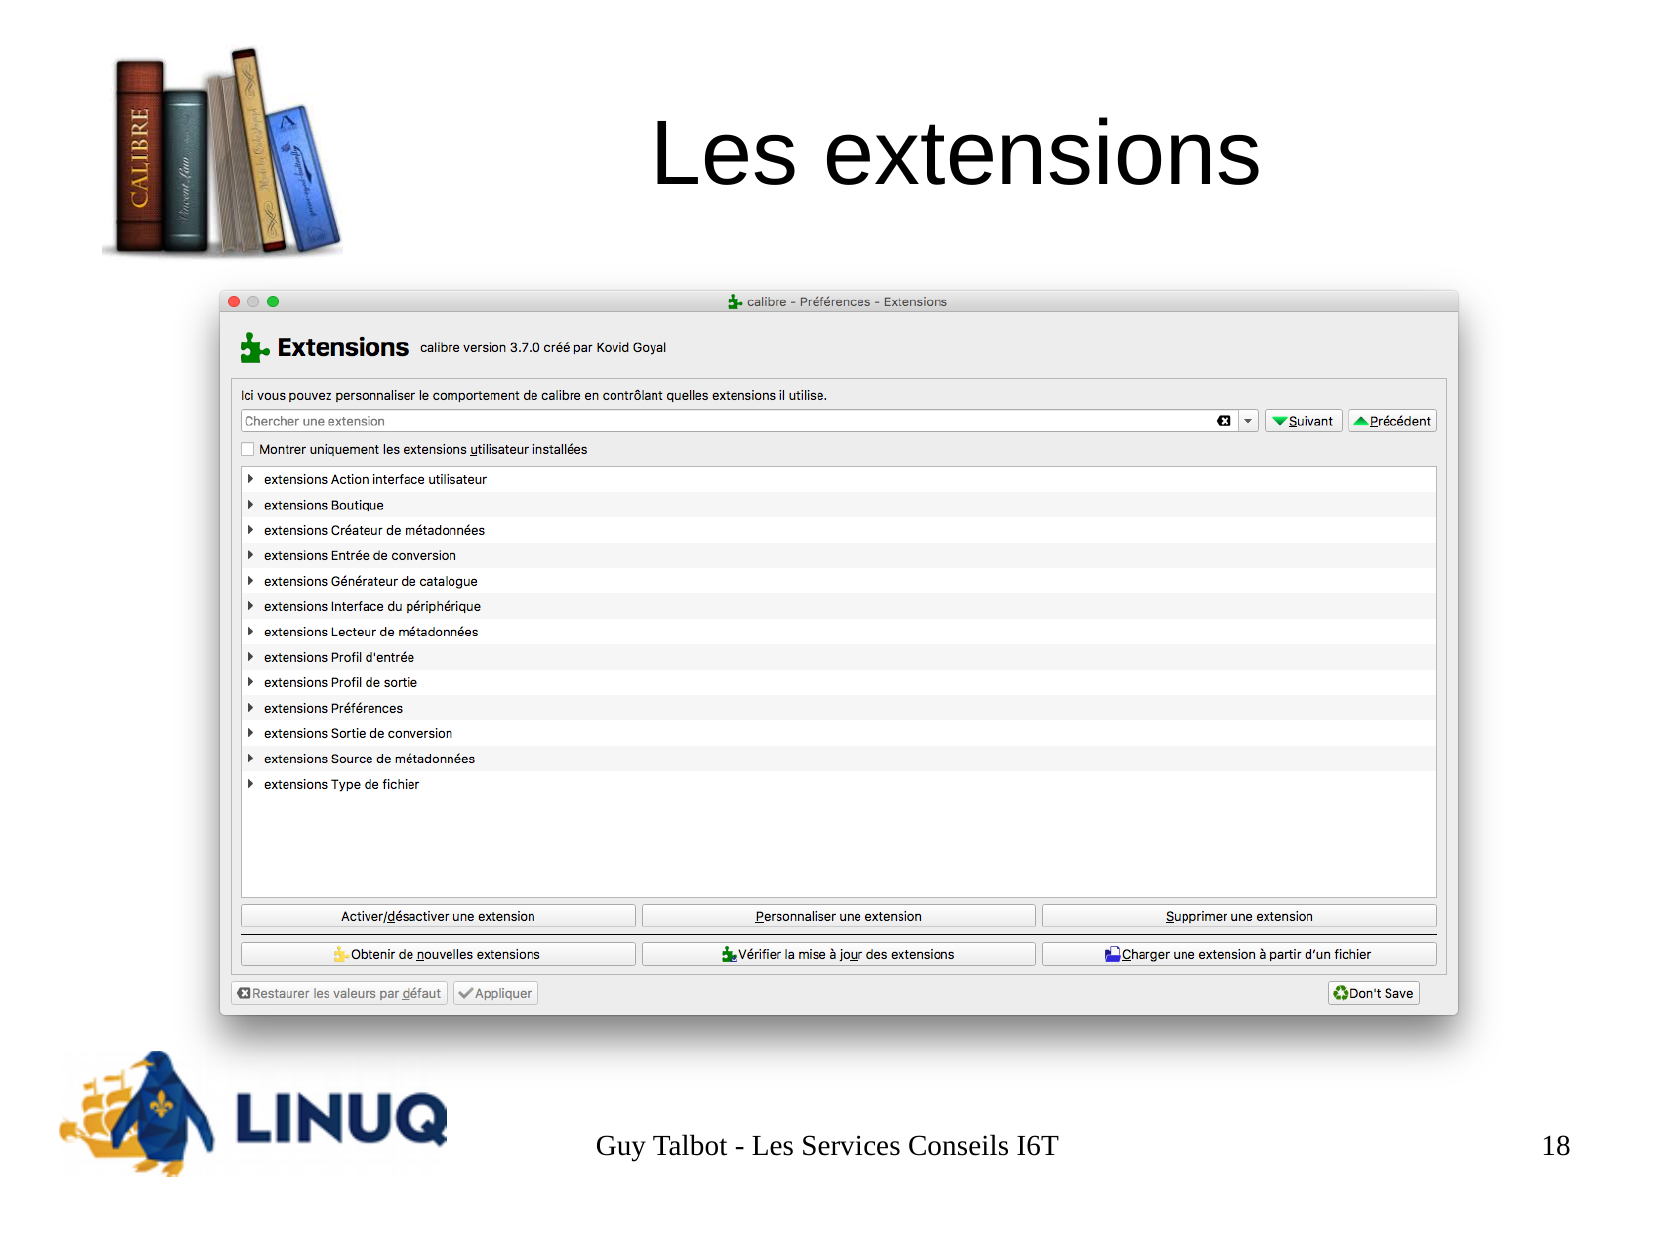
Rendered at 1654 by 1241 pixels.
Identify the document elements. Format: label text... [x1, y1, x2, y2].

picture [59, 45, 1512, 1177]
title Les extensions [342, 0, 1571, 307]
